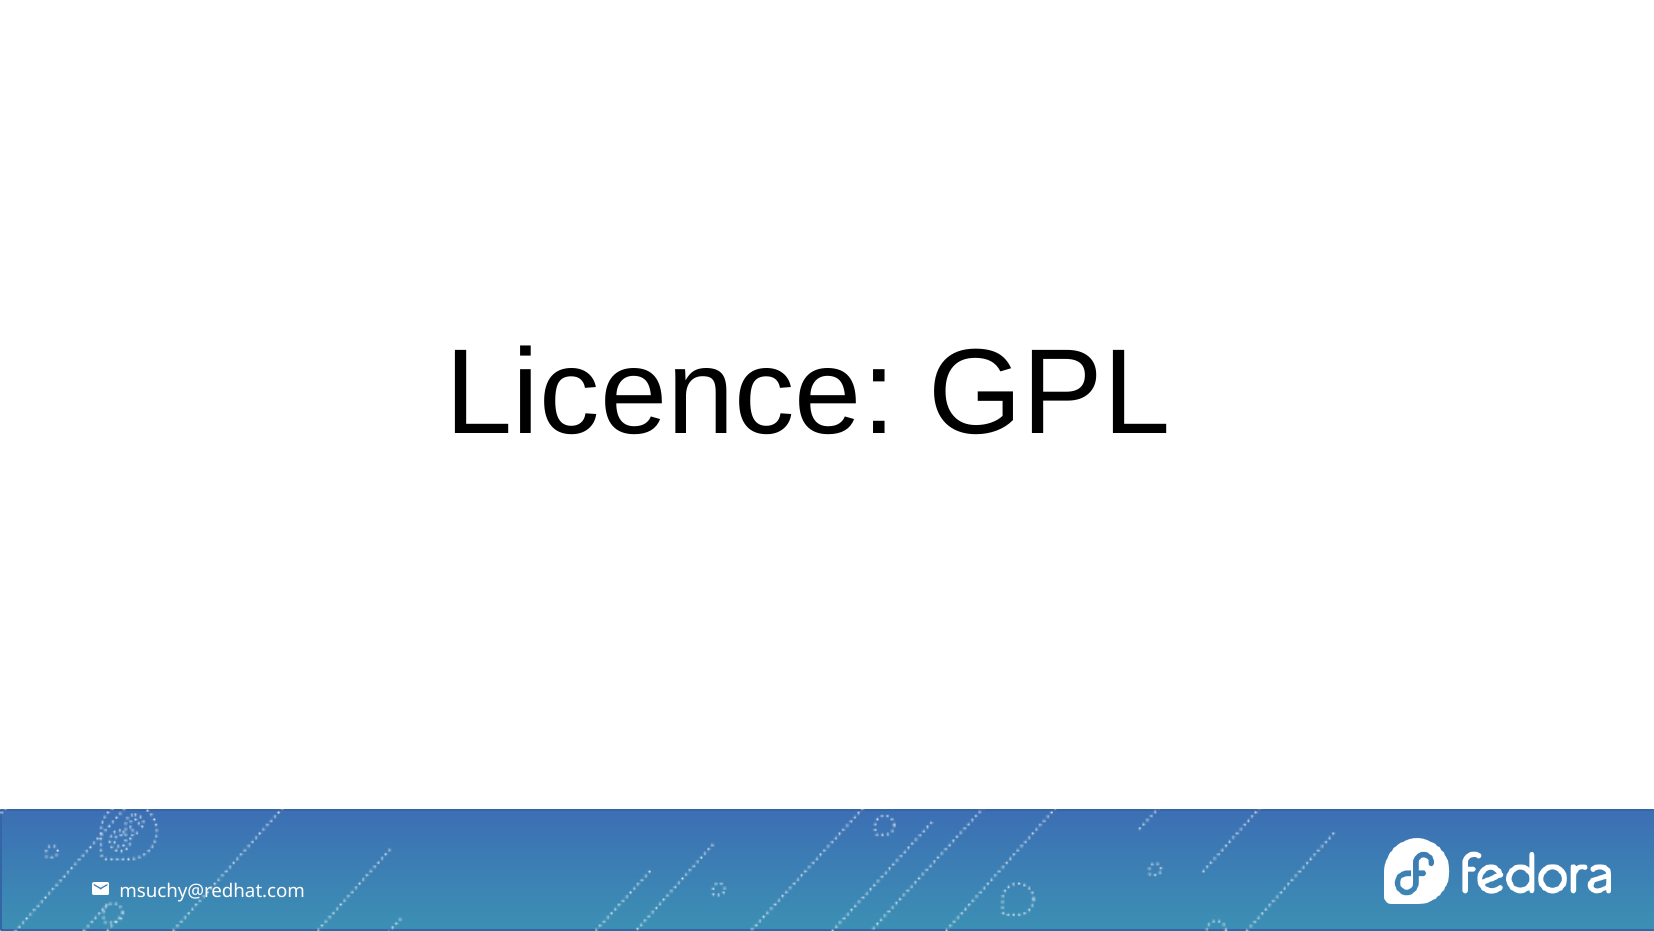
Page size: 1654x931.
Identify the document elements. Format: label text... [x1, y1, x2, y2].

picture [0, 484, 1374, 931]
picture [1384, 838, 1611, 904]
text_box Licence: GPL [430, 297, 1223, 473]
